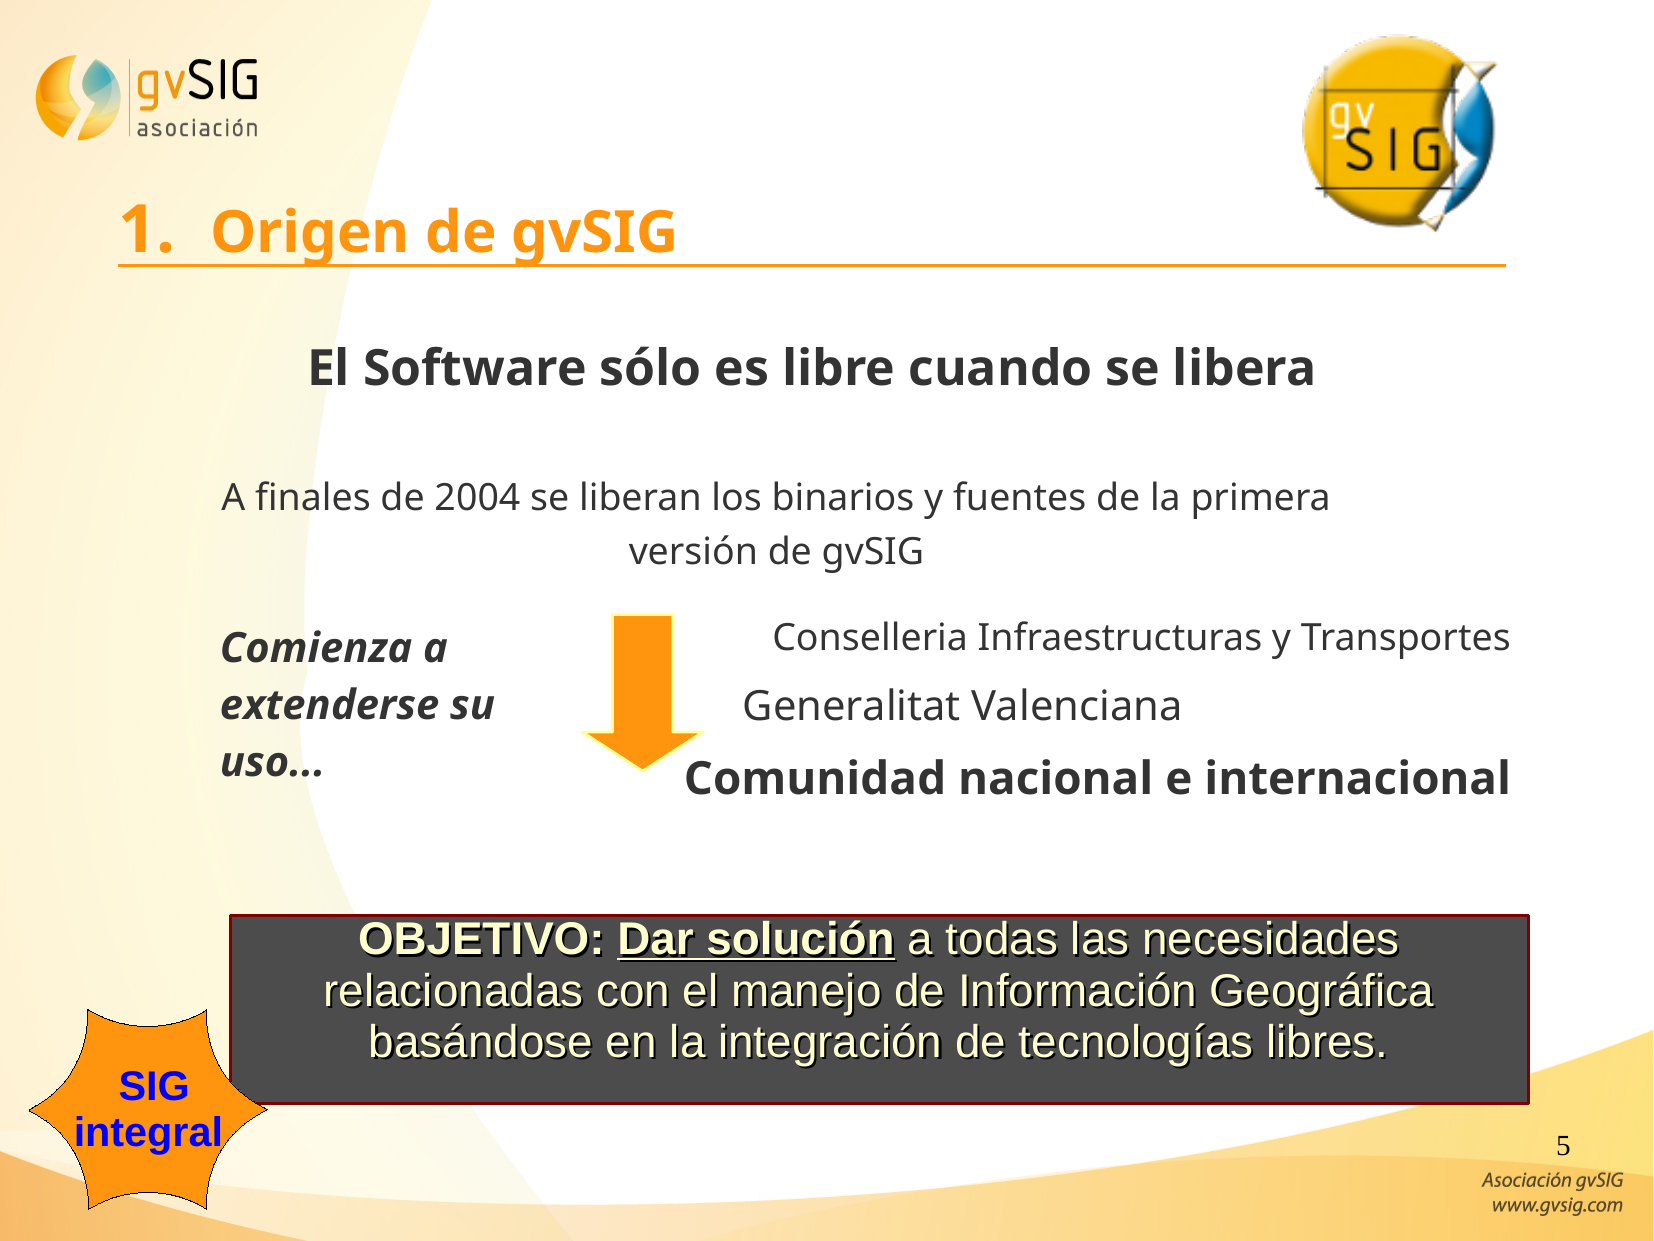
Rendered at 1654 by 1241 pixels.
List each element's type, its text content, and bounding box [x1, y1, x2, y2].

text_box El Software sólo es libre cuando se libera [206, 324, 1418, 398]
text_box OBJETIVO: Dar solución a todas las necesidades relacionadas con el manejo de Información Geográfica basándose en la integración de tecnologías libres. [230, 915, 1529, 1104]
text_box SIG integral [29, 1009, 268, 1210]
picture [0, 0, 1654, 1241]
text_box Comienza a extenderse su uso... [221, 619, 567, 763]
title 1. Origen de gvSIG [118, 177, 1607, 276]
text_box Conselleria Infraestructuras y Transportes [757, 603, 1654, 662]
text_box Comunidad nacional e internacional [669, 738, 1625, 860]
text_box Generalitat Valenciana [728, 667, 1530, 732]
text_box [582, 614, 704, 772]
text_box A finales de 2004 se liberan los binarios y fuentes de la primera versión de gvSIG [206, 459, 1447, 565]
